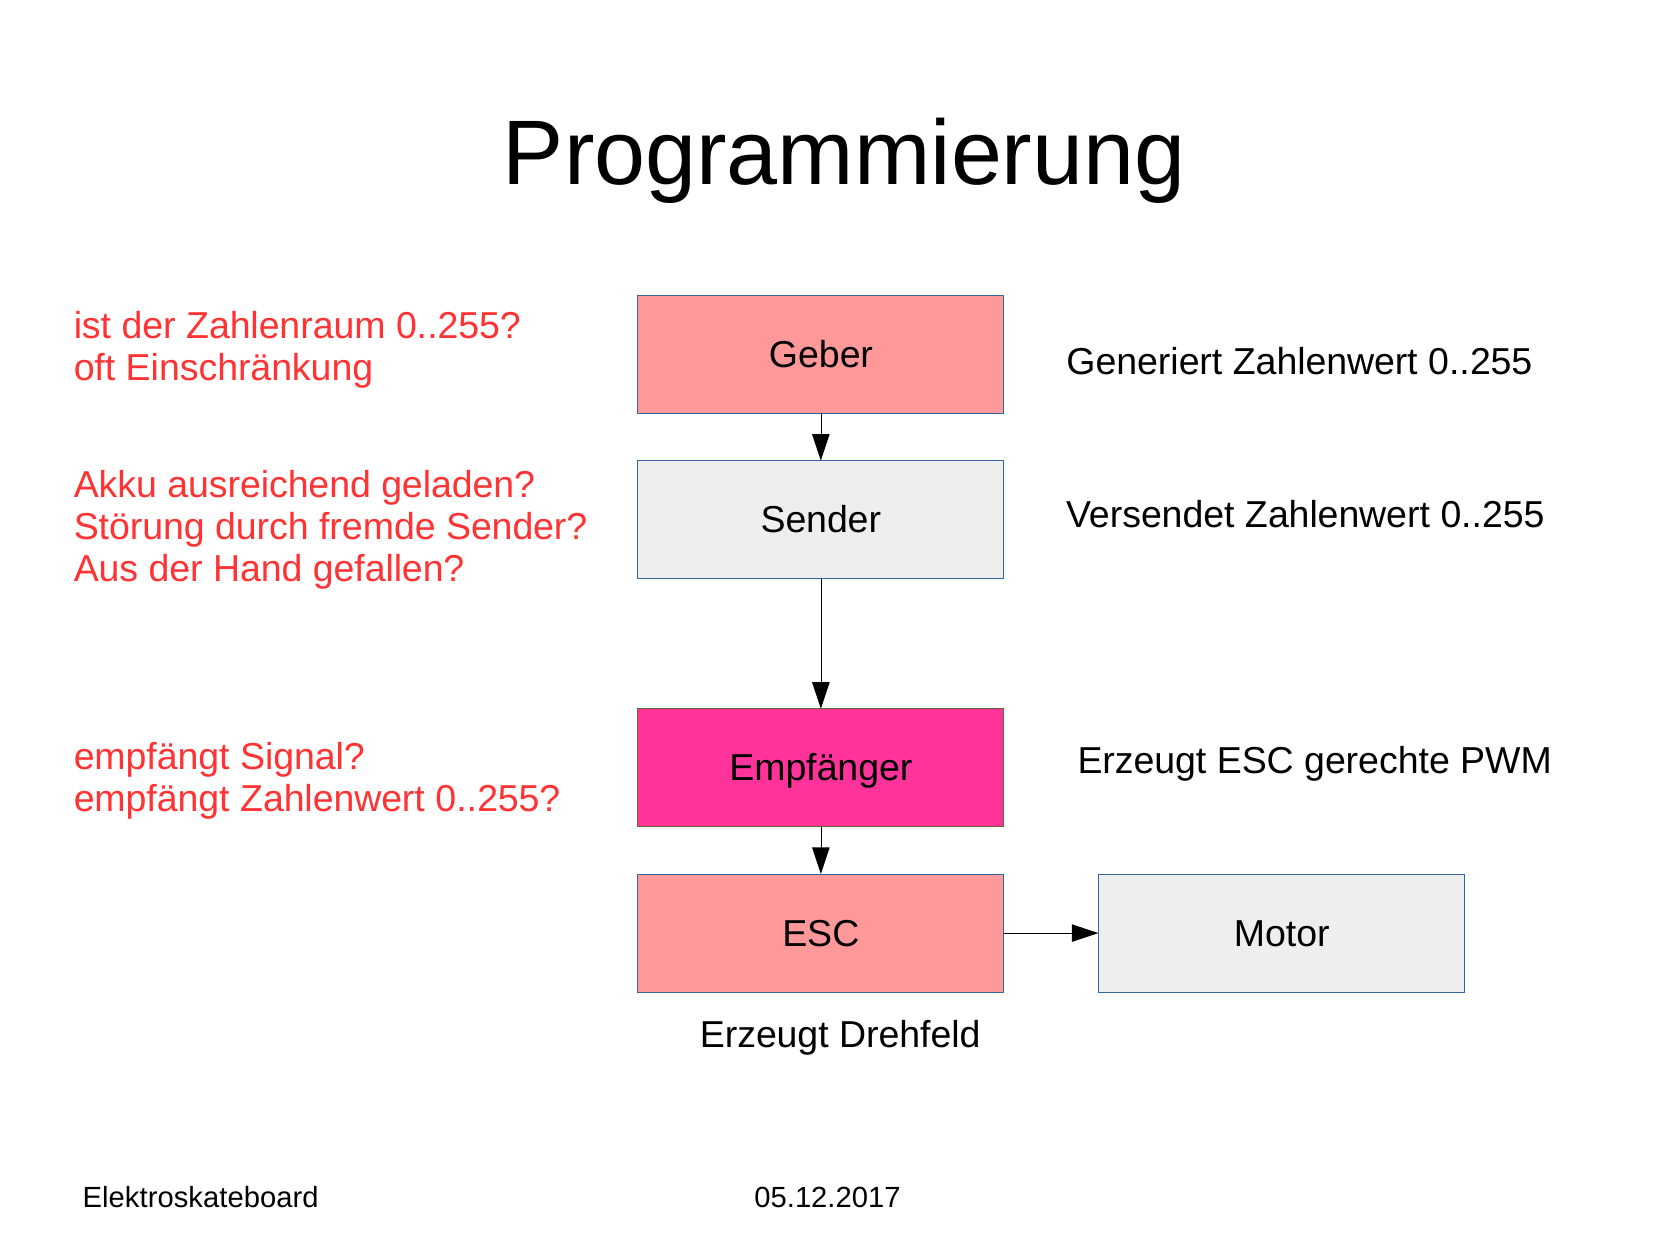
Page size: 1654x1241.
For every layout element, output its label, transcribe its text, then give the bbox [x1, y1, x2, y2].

text_box Generiert Zahlenwert 0..255 [1051, 332, 1548, 390]
text_box Motor [1098, 874, 1465, 993]
text_box empfängt Signal? empfängt Zahlenwert 0..255? [59, 727, 580, 827]
text_box Erzeugt ESC gerechte PWM [1062, 732, 1584, 832]
text_box Akku ausreichend geladen? Störung durch fremde Sender? Aus der Hand gefallen? [59, 456, 603, 598]
text_box Empfänger [637, 708, 1004, 827]
title Programmierung [82, 49, 1571, 257]
text_box Geber [637, 295, 1004, 414]
text_box ESC [637, 874, 1004, 993]
text_box Erzeugt Drehfeld [685, 1006, 996, 1063]
text_box Versendet Zahlenwert 0..255 [1051, 486, 1560, 544]
text_box ist der Zahlenraum 0..255? oft Einschränkung [59, 296, 580, 396]
text_box Sender [637, 460, 1004, 579]
